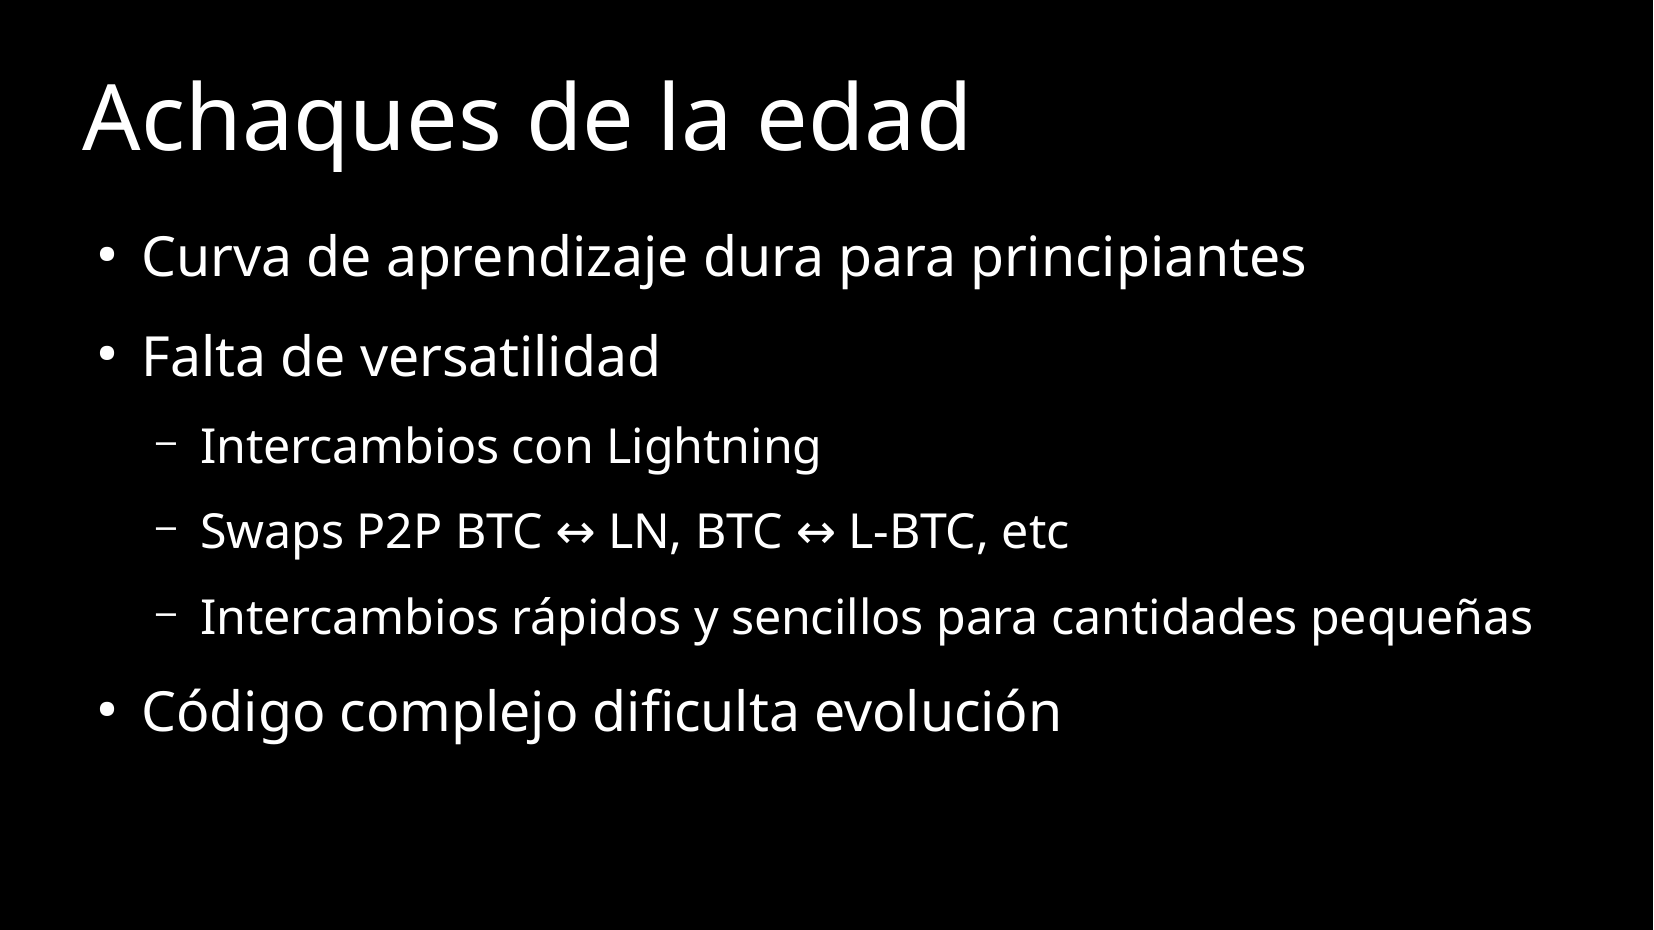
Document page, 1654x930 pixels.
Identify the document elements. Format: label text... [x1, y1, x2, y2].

list Curva de aprendizaje dura para principiantes Falta de versatilidad Intercambios con Lightning Swaps P2P BTC ↔ LN, BTC ↔ L-BTC, etc Intercambios rápidos y sencillos para cantidades pequeñas Código complejo dificulta evolución [82, 217, 1571, 757]
title Achaques de la edad [82, 37, 1571, 193]
